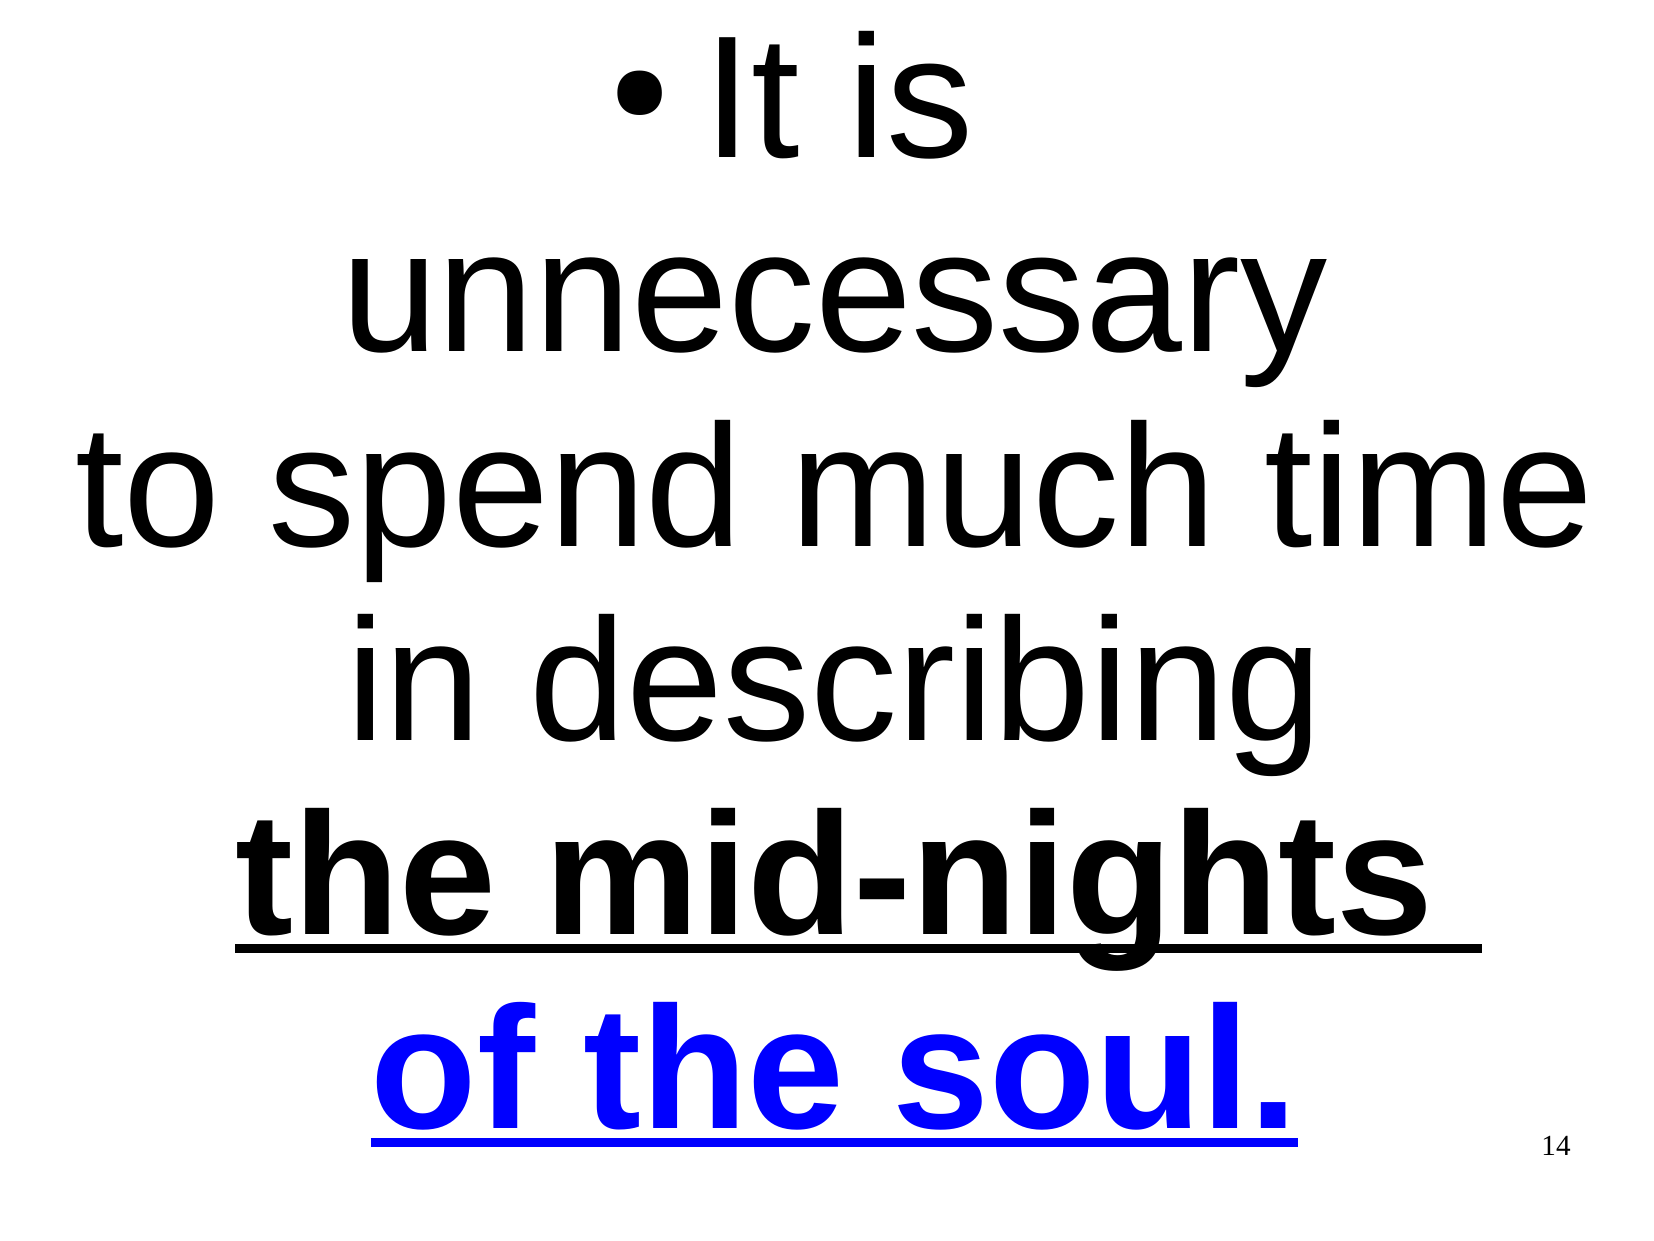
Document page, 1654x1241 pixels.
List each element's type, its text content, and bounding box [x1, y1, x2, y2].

list It is unnecessary to spend much time in describing the mid-nights of the soul. [0, 0, 1651, 1238]
